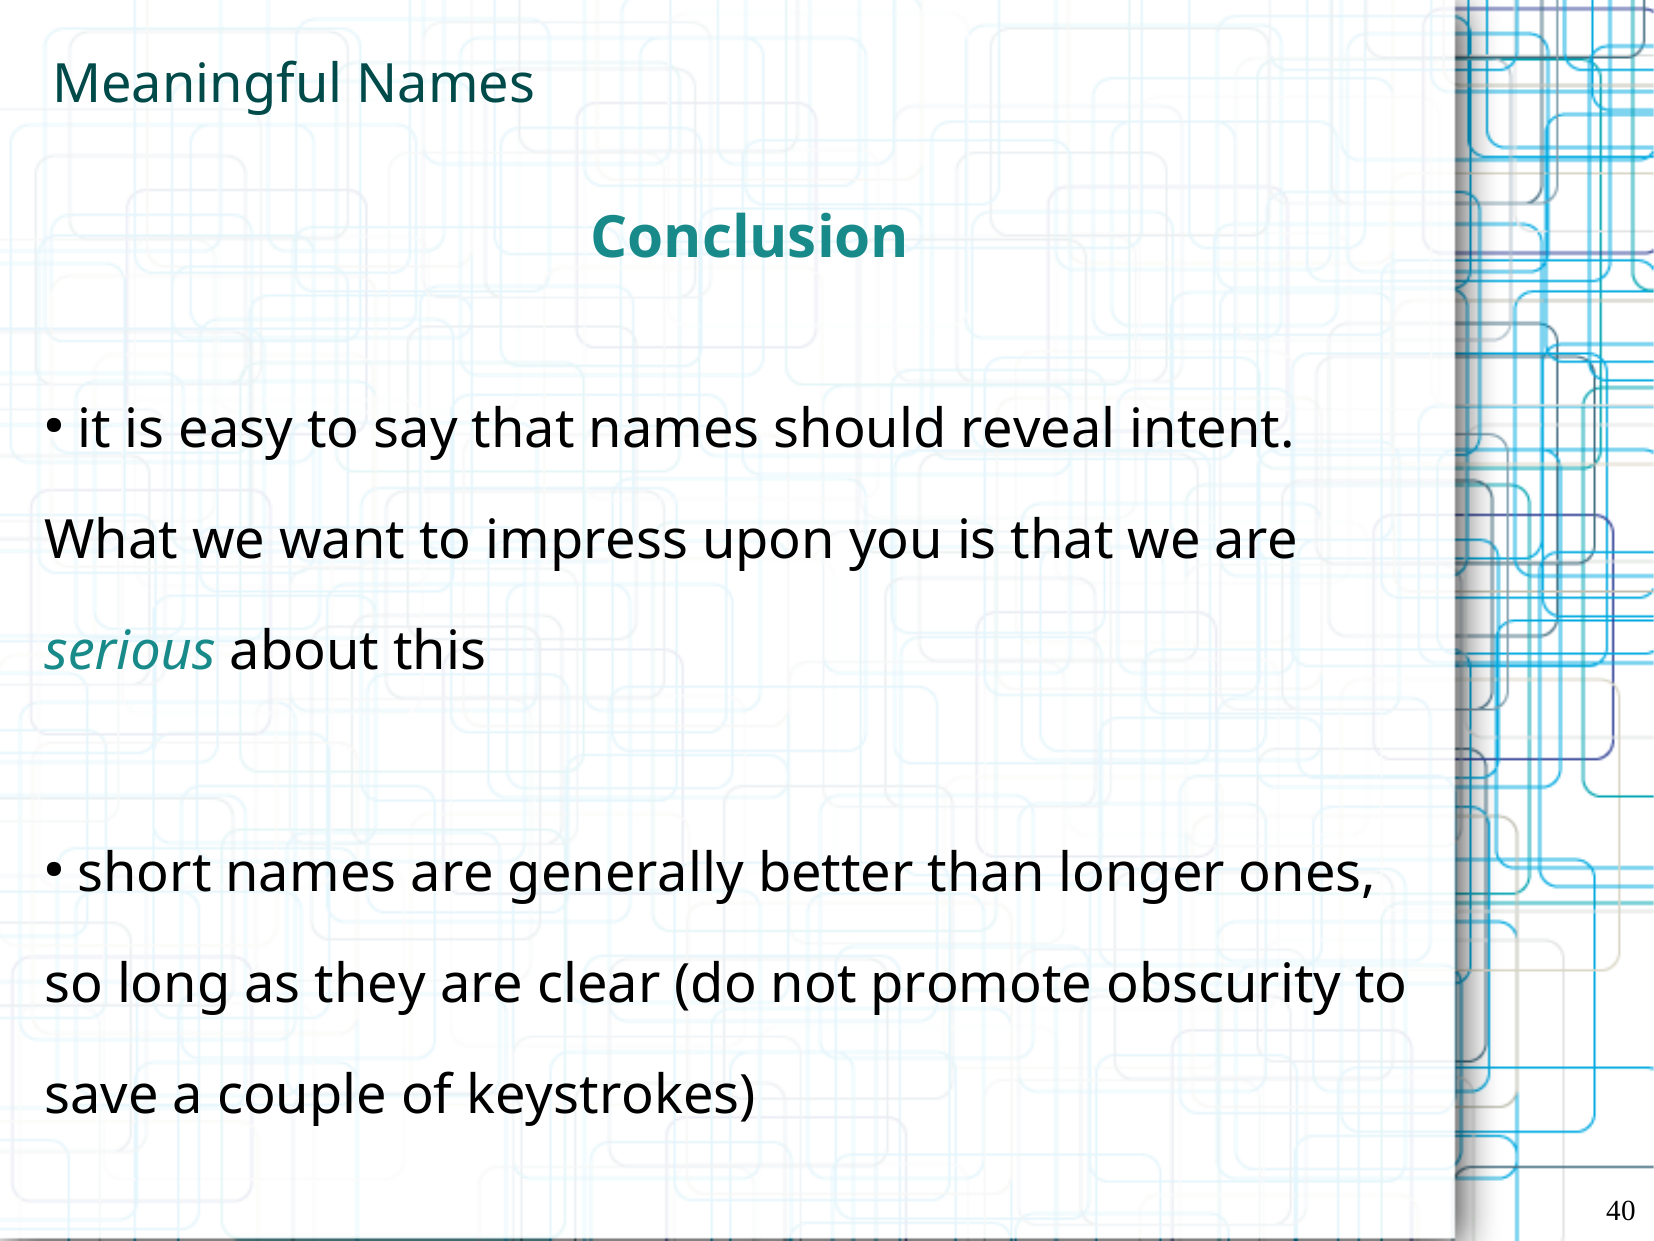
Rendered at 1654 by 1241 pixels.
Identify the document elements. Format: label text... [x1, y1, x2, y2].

text_box Conclusion [386, 187, 1114, 287]
text_box Meaningful Names [37, 37, 676, 113]
text_box it is easy to say that names should reveal intent. What we want to impress upon you is that we are serious about this short names are generally better than longer ones, so long as they are clear (do not promote obscurity to save a couple of keystrokes) if you find a bad name, change it now! [29, 345, 1447, 1195]
picture [0, 0, 1654, 1241]
